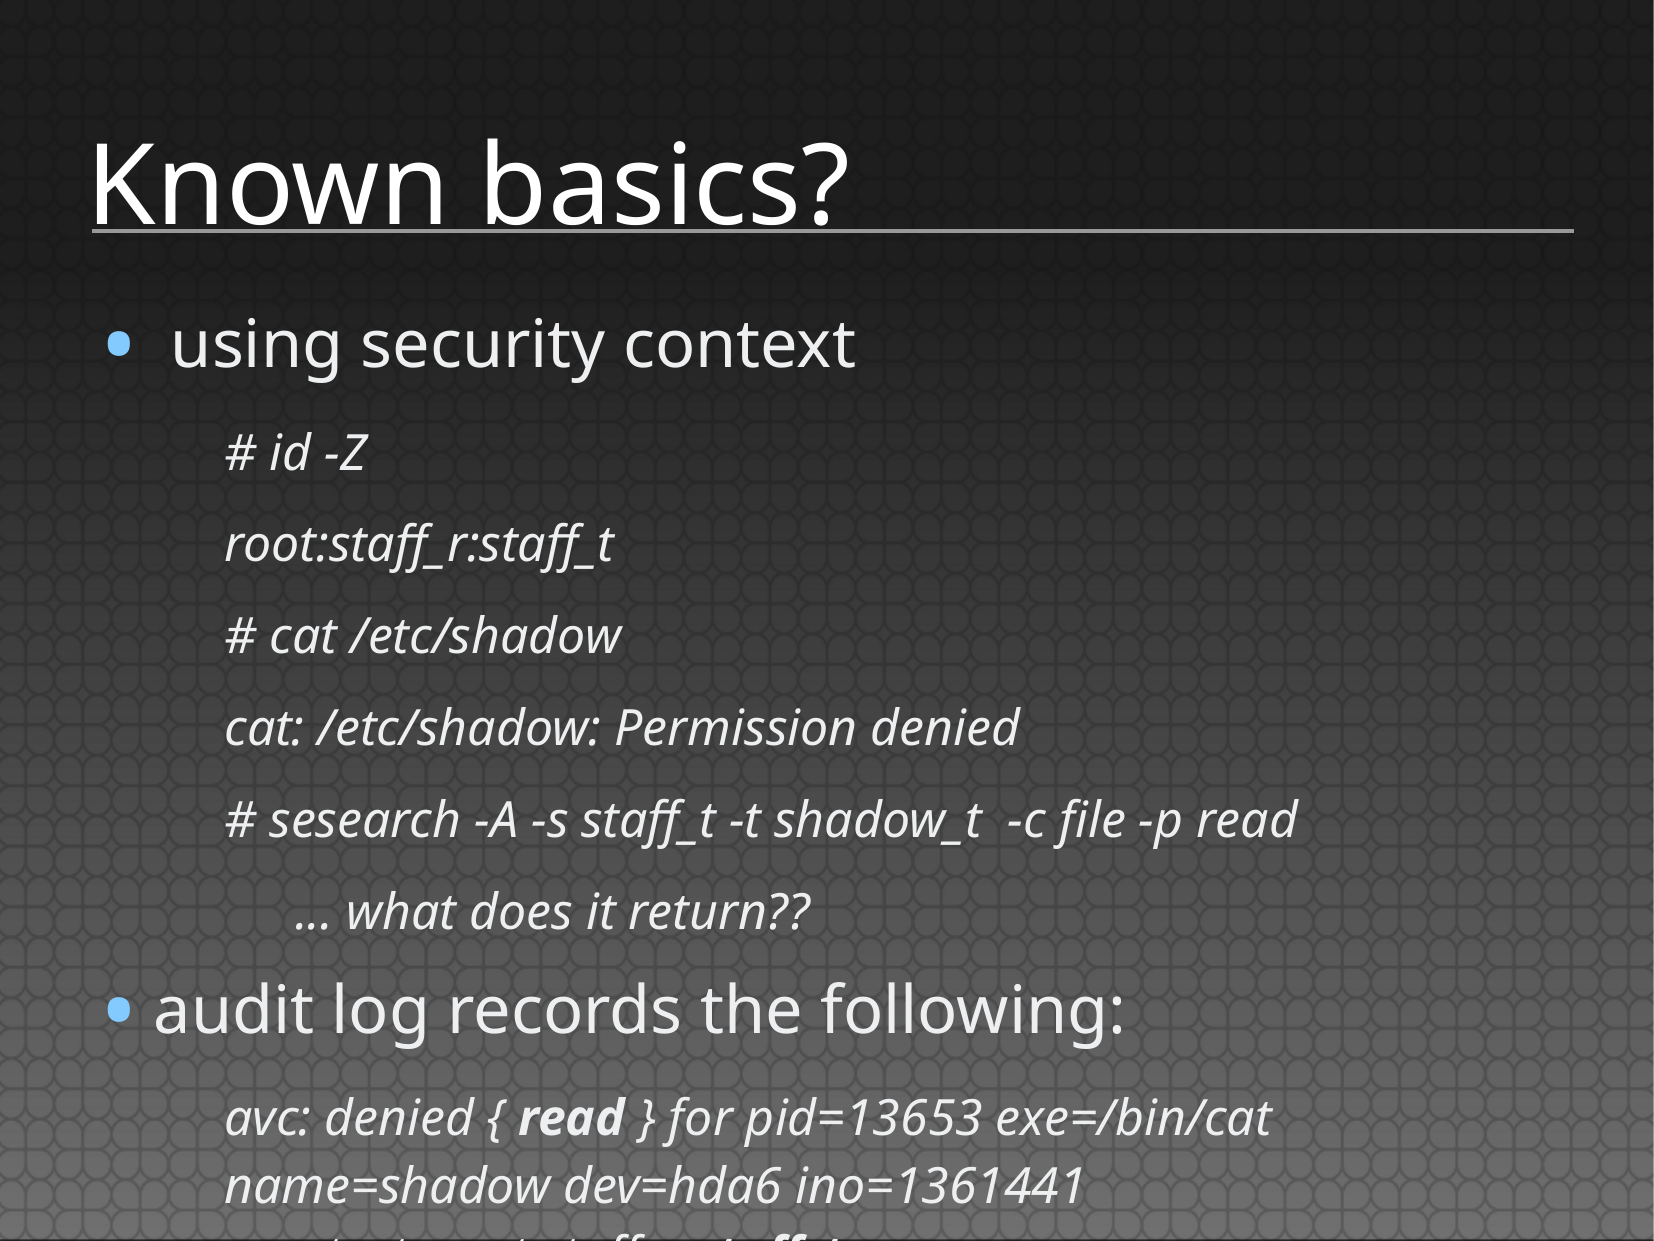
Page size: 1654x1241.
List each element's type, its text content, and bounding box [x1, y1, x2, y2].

title Known basics? [86, 112, 1576, 249]
picture [0, 0, 1654, 1241]
list using security context # id -Z root:staff_r:staff_t # cat /etc/shadow cat: /etc/shadow: Permission denied # sesearch -A -s staff_t -t shadow_t -c file -p read ... what does it return?? audit log records the following: avc: denied { read } for pid=13653 exe=/bin/cat name=shadow dev=hda6 ino=1361441 scontext=root:staff_r:staff_t tcontext=system_u:object_r:shadow_t tclass=file [82, 296, 1571, 1241]
